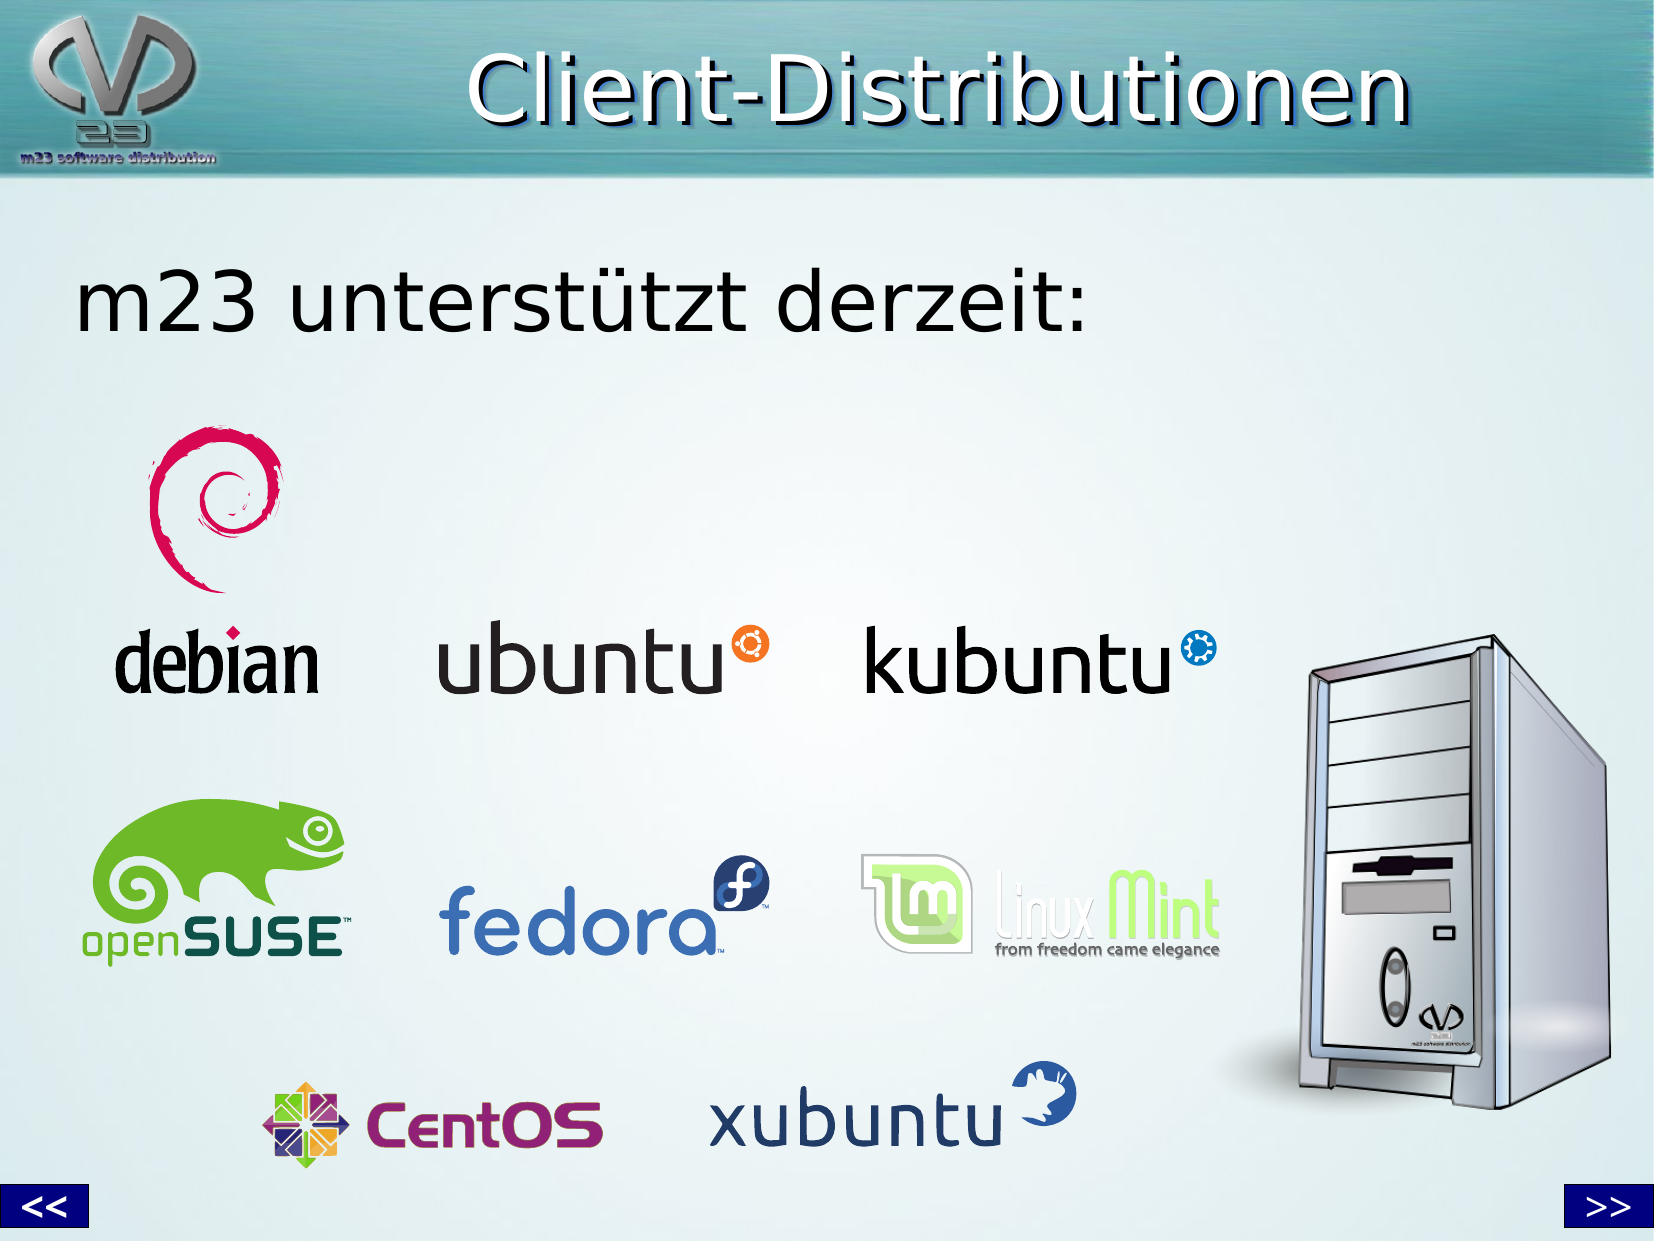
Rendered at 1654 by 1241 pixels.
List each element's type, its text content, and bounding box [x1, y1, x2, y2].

title Client-Distributionen [224, 2, 1654, 178]
text_box [1100, 633, 1128, 694]
picture [0, 0, 1654, 1241]
text_box m23 unterstützt derzeit: [73, 254, 1595, 352]
